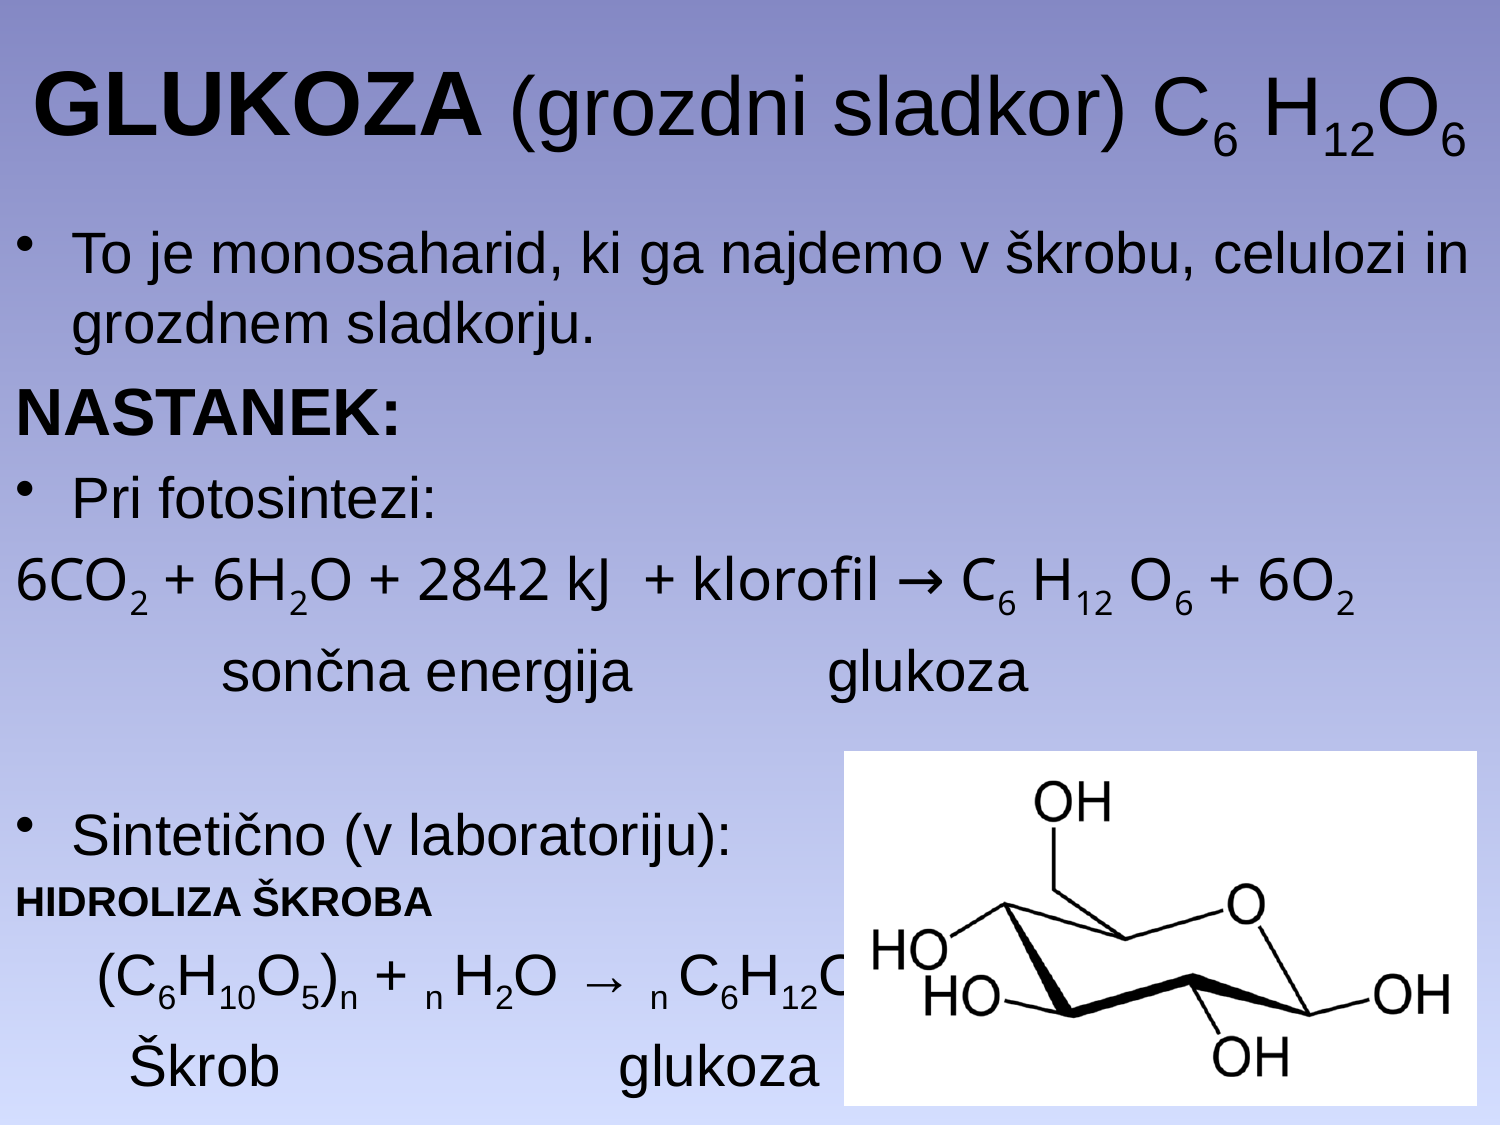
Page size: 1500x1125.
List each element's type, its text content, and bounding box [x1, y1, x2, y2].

title GLUKOZA (grozdni sladkor) C6 H12O6 [0, 0, 1500, 208]
picture [844, 751, 1477, 1106]
list To je monosaharid, ki ga najdemo v škrobu, celulozi in grozdnem sladkorju. NASTANEK: Pri fotosintezi: 6CO2 + 6H2O + 2842 kJ + klorofil → C6 H12 O6 + 6O2 sončna energija glukoza Sintetično (v laboratoriju): HIDROLIZA ŠKROBA (C6H10O5)n + n H2O → n C6H12O6 Škrob glukoza [0, 208, 1500, 1125]
